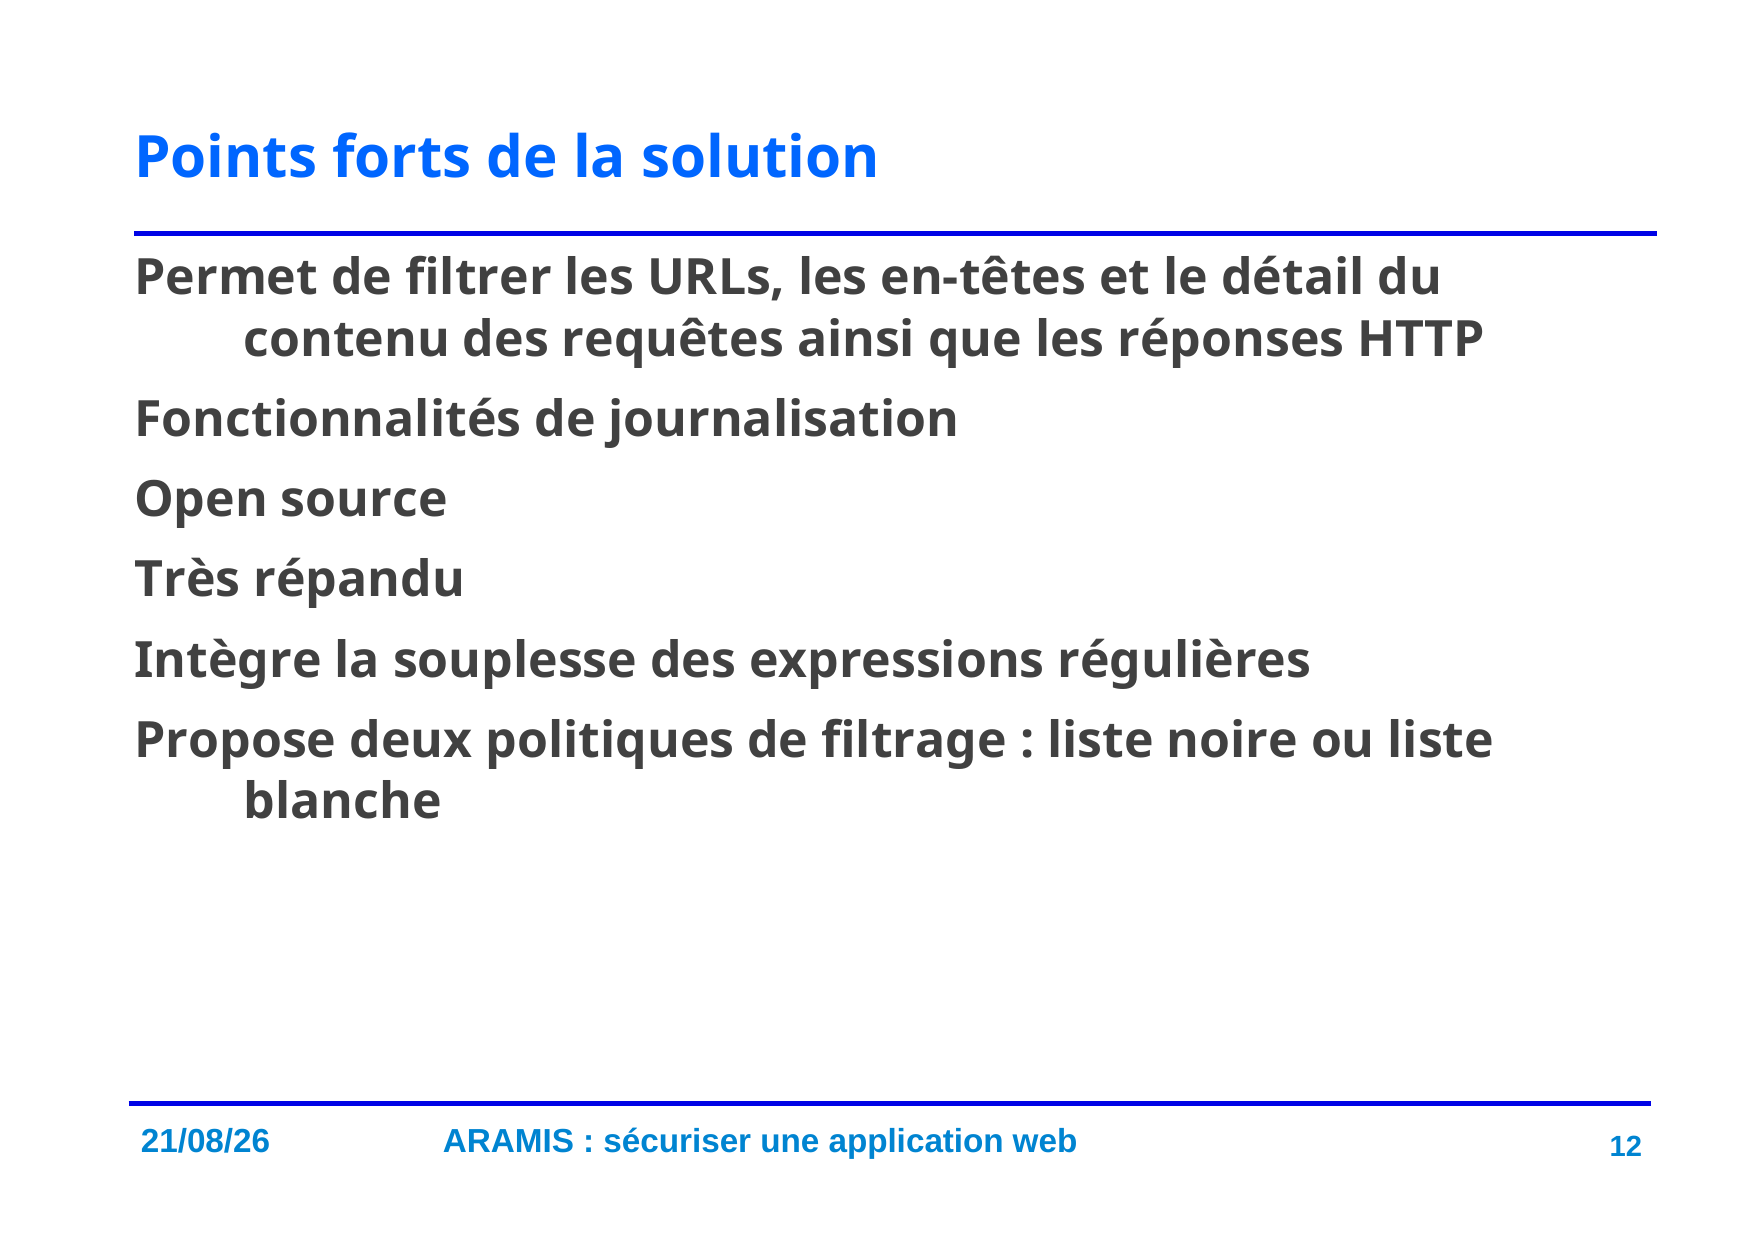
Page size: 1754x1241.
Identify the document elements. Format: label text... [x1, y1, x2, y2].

title Points forts de la solution [134, 103, 1456, 214]
list Permet de filtrer les URLs, les en-têtes et le détail du contenu des requêtes ainsi que les réponses HTTP Fonctionnalités de journalisation Open source Très répandu Intègre la souplesse des expressions régulières Propose deux politiques de filtrage : liste noire ou liste blanche [134, 245, 1657, 1017]
